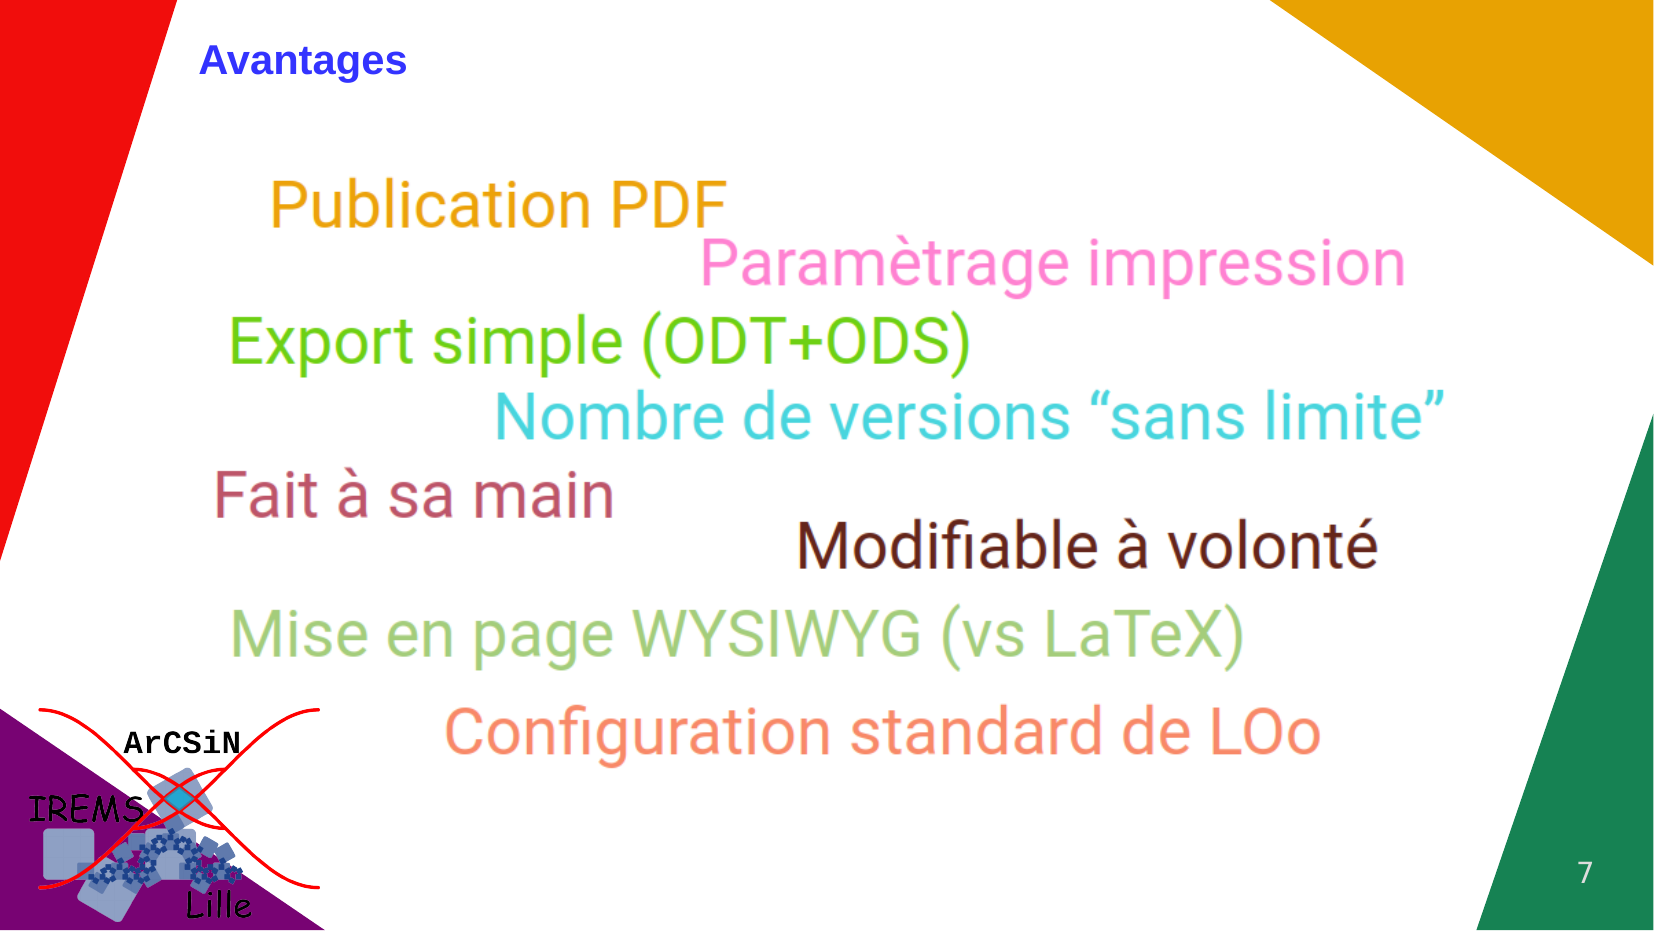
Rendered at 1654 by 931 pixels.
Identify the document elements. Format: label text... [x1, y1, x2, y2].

text_box Avantages [183, 29, 1004, 91]
picture [29, 159, 1497, 922]
